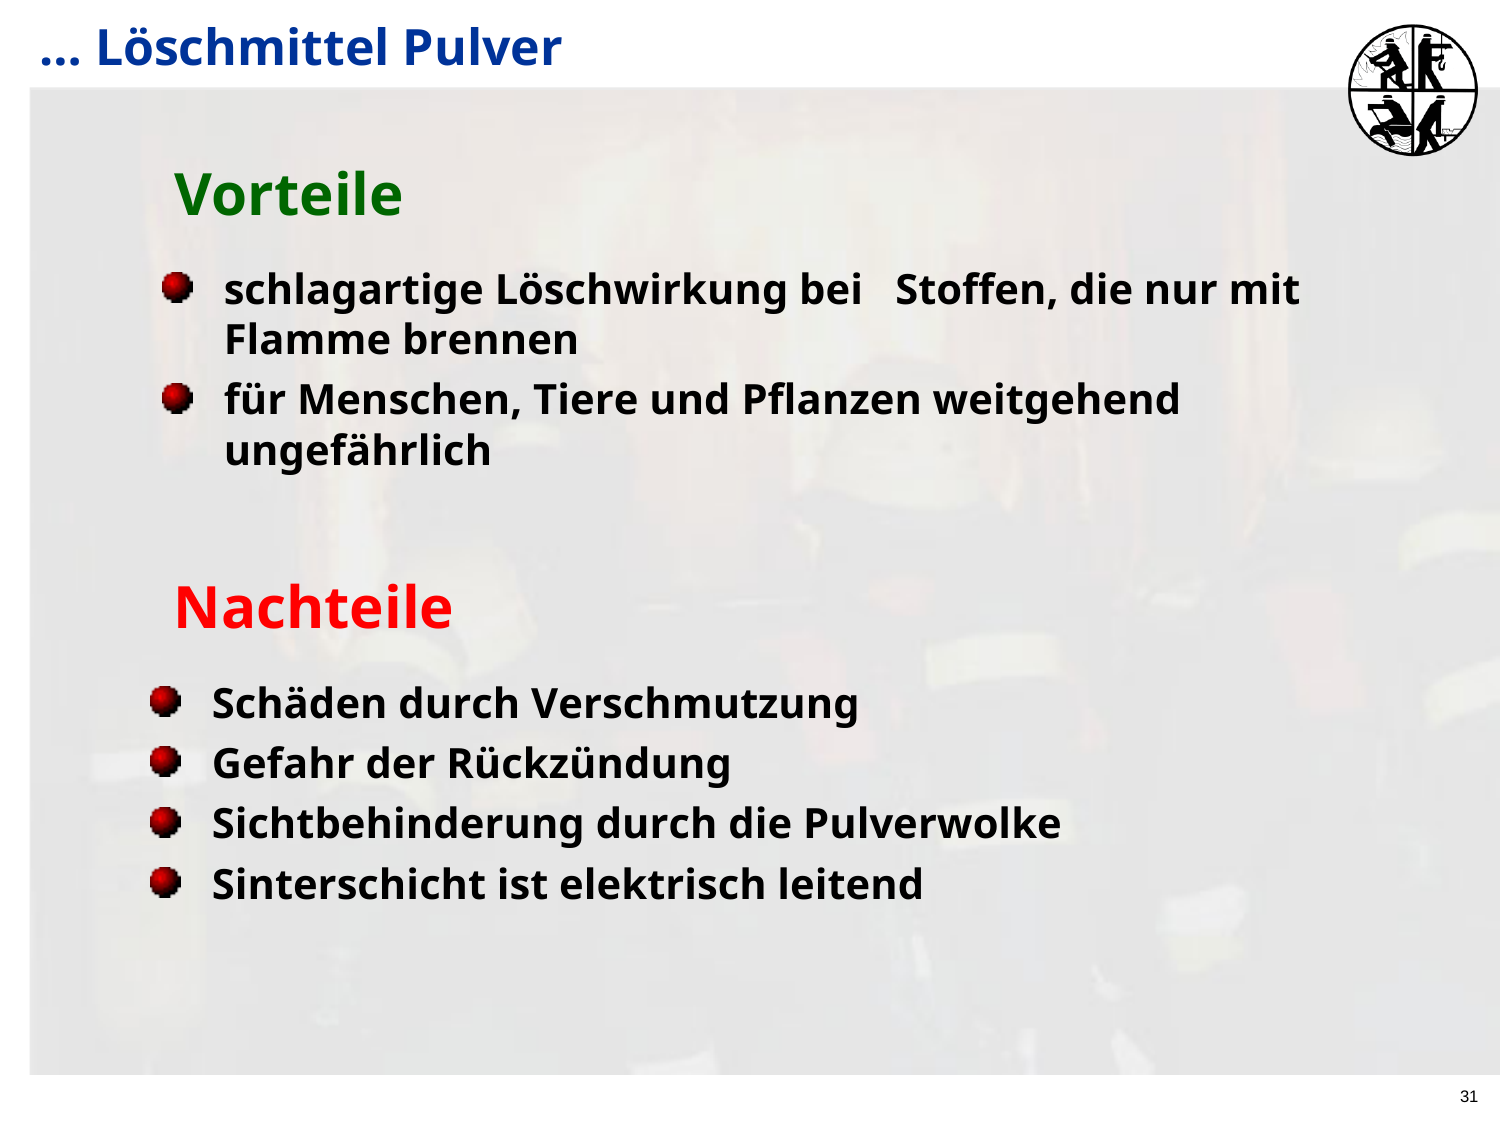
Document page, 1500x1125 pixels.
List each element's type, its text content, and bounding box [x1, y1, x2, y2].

text_box Nachteile [159, 562, 470, 648]
text_box Vorteile [159, 148, 420, 235]
text_box <Foliennummer> [1180, 1078, 1494, 1118]
text_box Schäden durch Verschmutzung Gefahr der Rückzündung Sichtbehinderung durch die Pulverwolke Sinterschicht ist elektrisch leitend [135, 668, 1365, 916]
picture [31, 20, 1500, 1075]
text_box schlagartige Löschwirkung bei Stoffen, die nur mit Flamme brennen für Menschen, Tiere und Pflanzen weitgehend ungefährlich [147, 255, 1353, 482]
title … Löschmittel Pulver [39, 15, 1222, 78]
